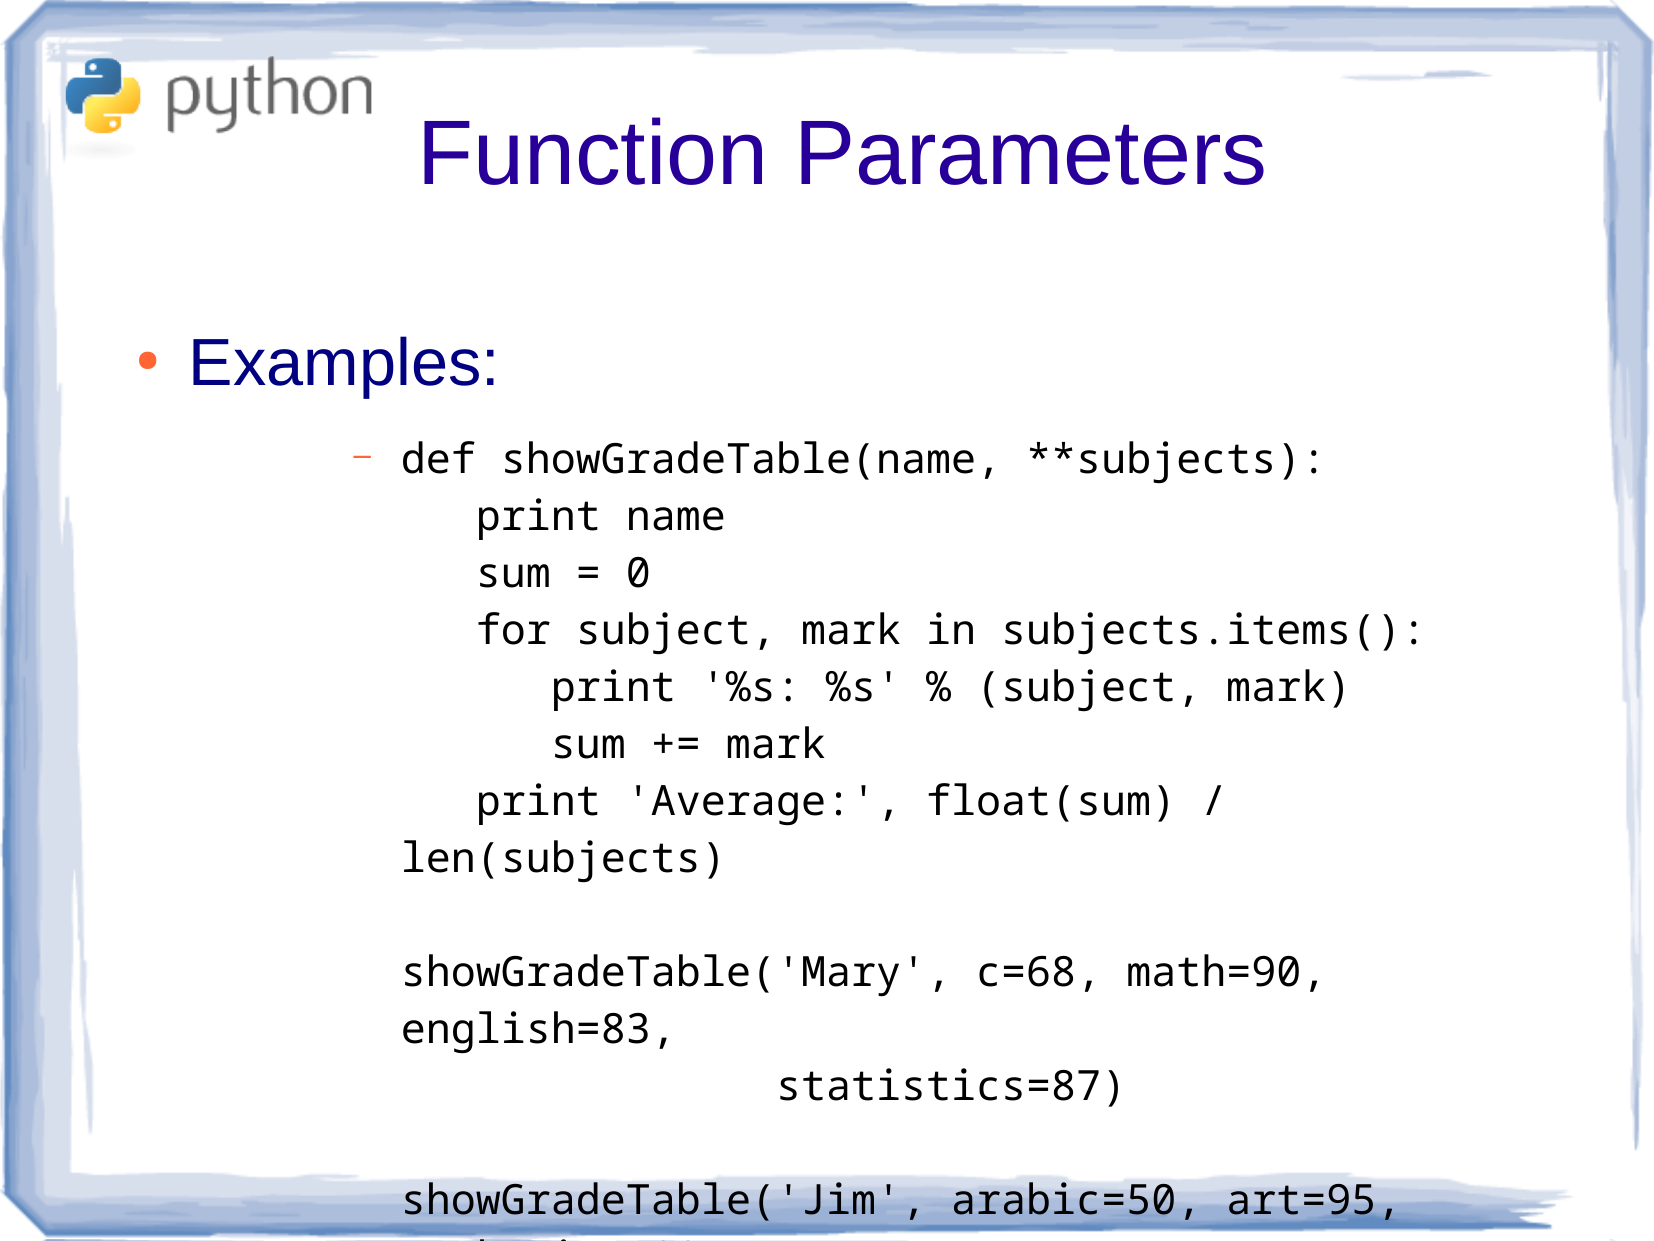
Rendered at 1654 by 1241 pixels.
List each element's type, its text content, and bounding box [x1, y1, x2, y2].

list Examples: def showGradeTable(name, **subjects): print name sum = 0 for subject, mark in subjects.items(): print '%s: %s' % (subject, mark) sum += mark print 'Average:', float(sum) / len(subjects) showGradeTable('Mary', c=68, math=90, english=83, statistics=87) showGradeTable('Jim', arabic=50, art=95, marketing=80) [118, 324, 1571, 1067]
title Function Parameters [82, 49, 1571, 257]
picture [0, 0, 1654, 1241]
